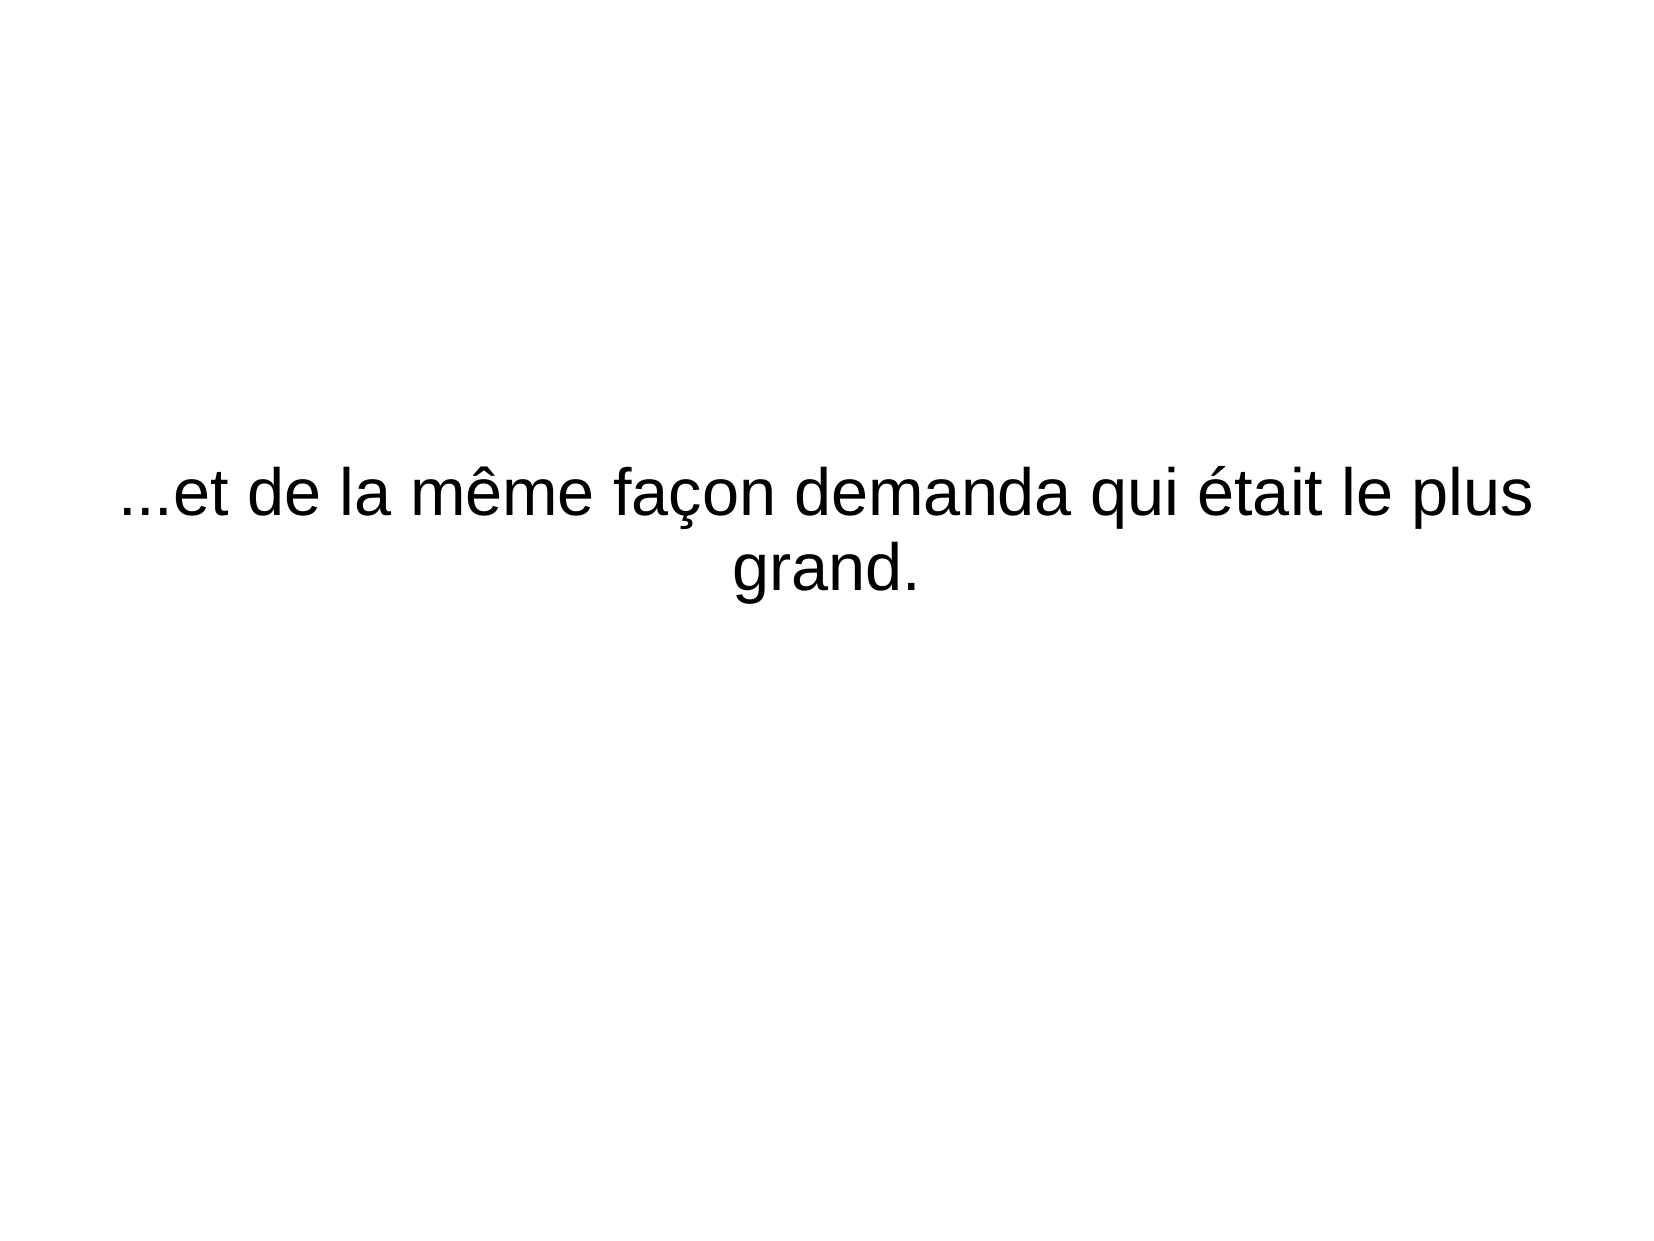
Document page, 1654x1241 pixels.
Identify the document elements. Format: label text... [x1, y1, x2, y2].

subtitle ...et de la même façon demanda qui était le plus grand. [82, 49, 1571, 1010]
